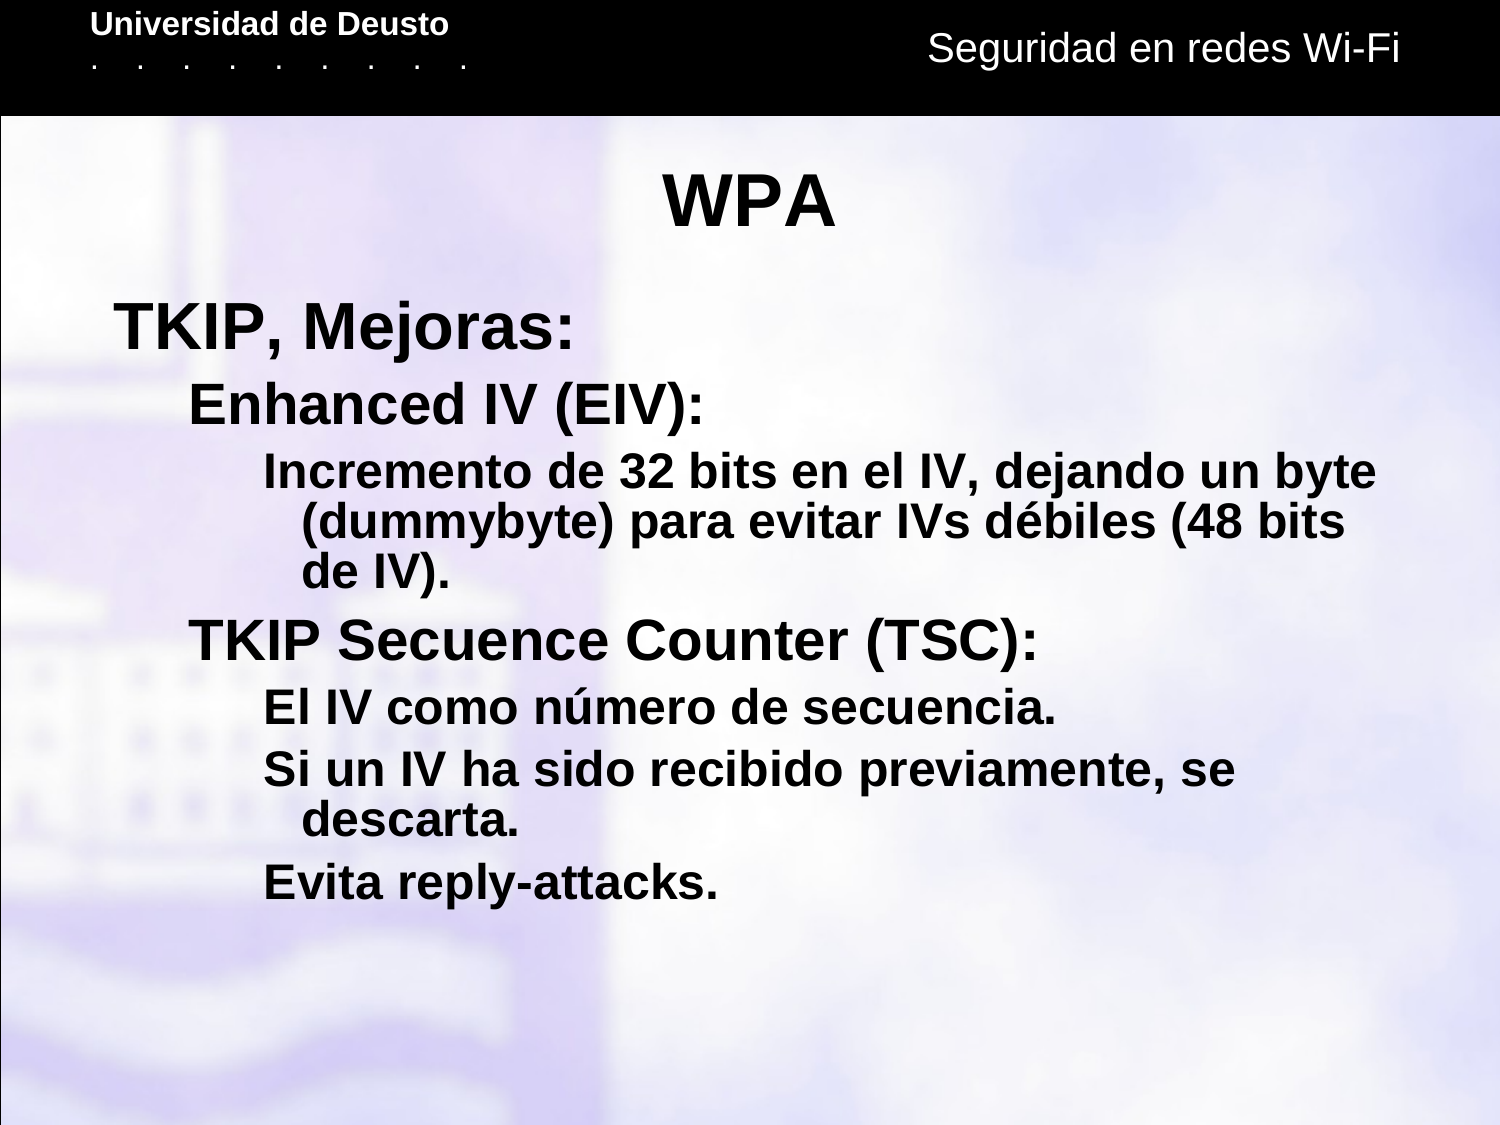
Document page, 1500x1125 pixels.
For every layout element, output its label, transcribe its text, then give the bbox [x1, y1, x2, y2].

list TKIP, Mejoras: Enhanced IV (EIV): Incremento de 32 bits en el IV, dejando un byte (dummybyte) para evitar IVs débiles (48 bits de IV). TKIP Secuence Counter (TSC): El IV como número de secuencia. Si un IV ha sido recibido previamente, se descarta. Evita reply-attacks. [114, 295, 1390, 983]
picture [1, 116, 1500, 1125]
title WPA [112, 137, 1388, 263]
